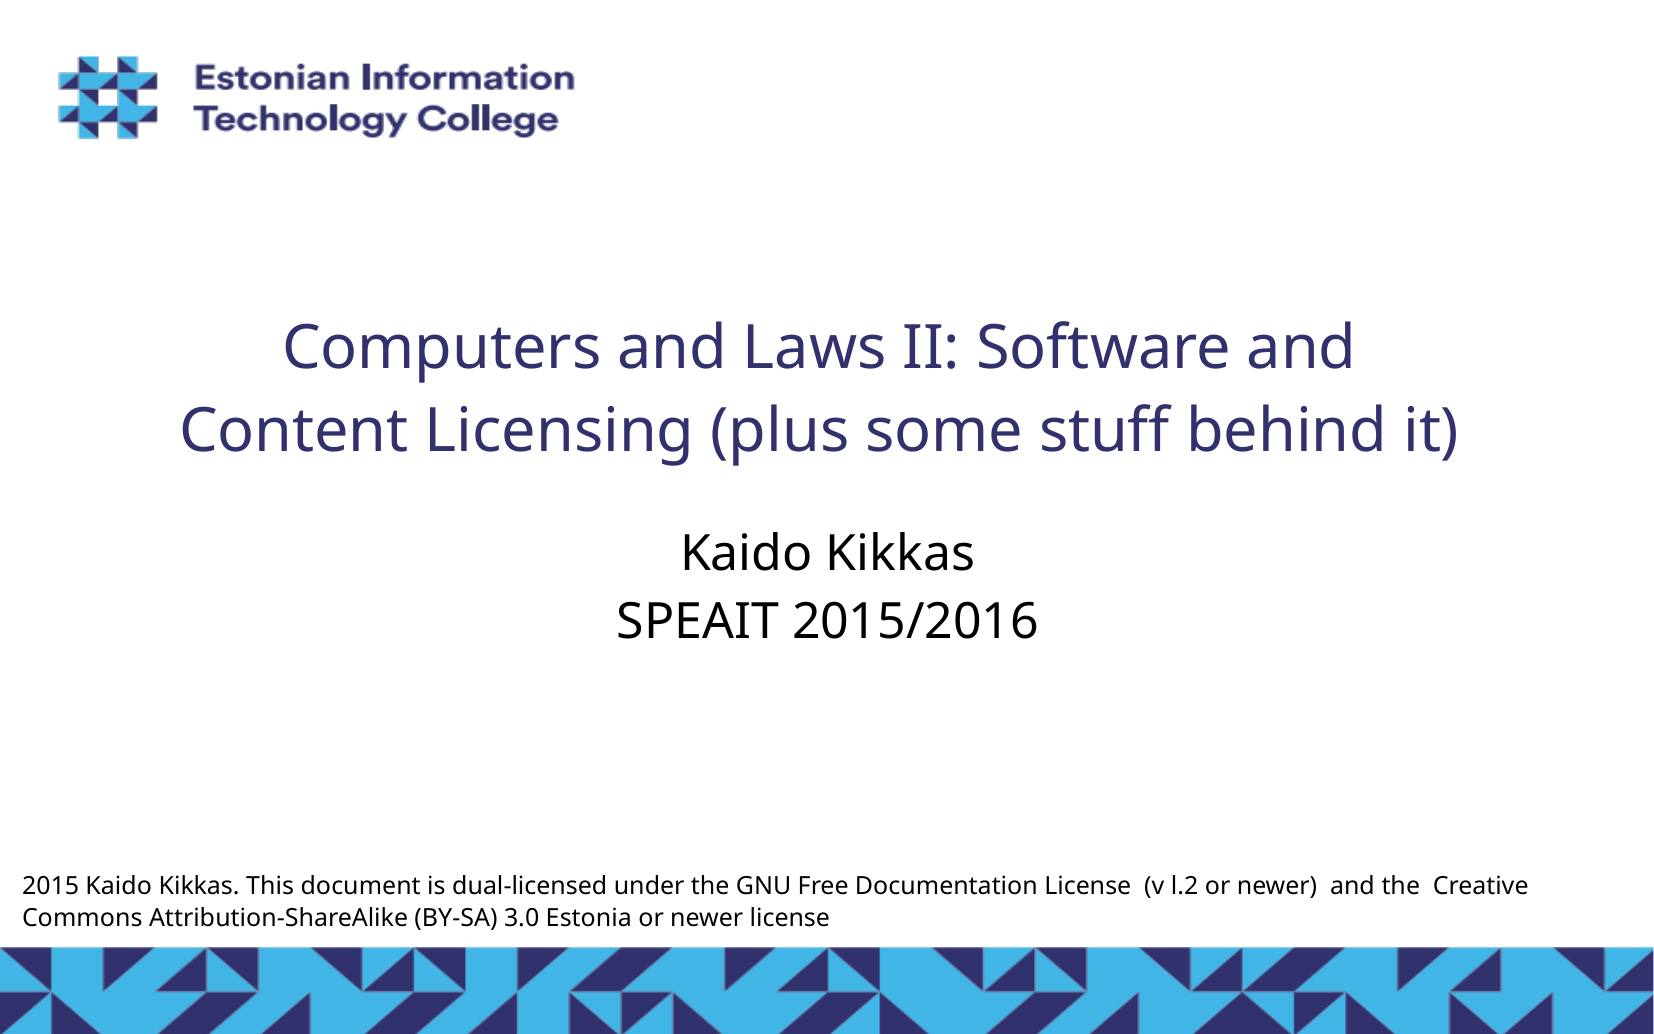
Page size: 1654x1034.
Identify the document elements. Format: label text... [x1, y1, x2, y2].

title Computers and Laws II: Software and Content Licensing (plus some stuff behind it) [163, 264, 1477, 508]
subtitle Kaido Kikkas SPEAIT 2015/2016 [259, 518, 1396, 651]
text_box 2015 Kaido Kikkas. This document is dual-licensed under the GNU Free Documentation License (v l.2 or newer) and the Creative Commons Attribution-ShareAlike (BY-SA) 3.0 Estonia or newer license [7, 862, 1595, 942]
